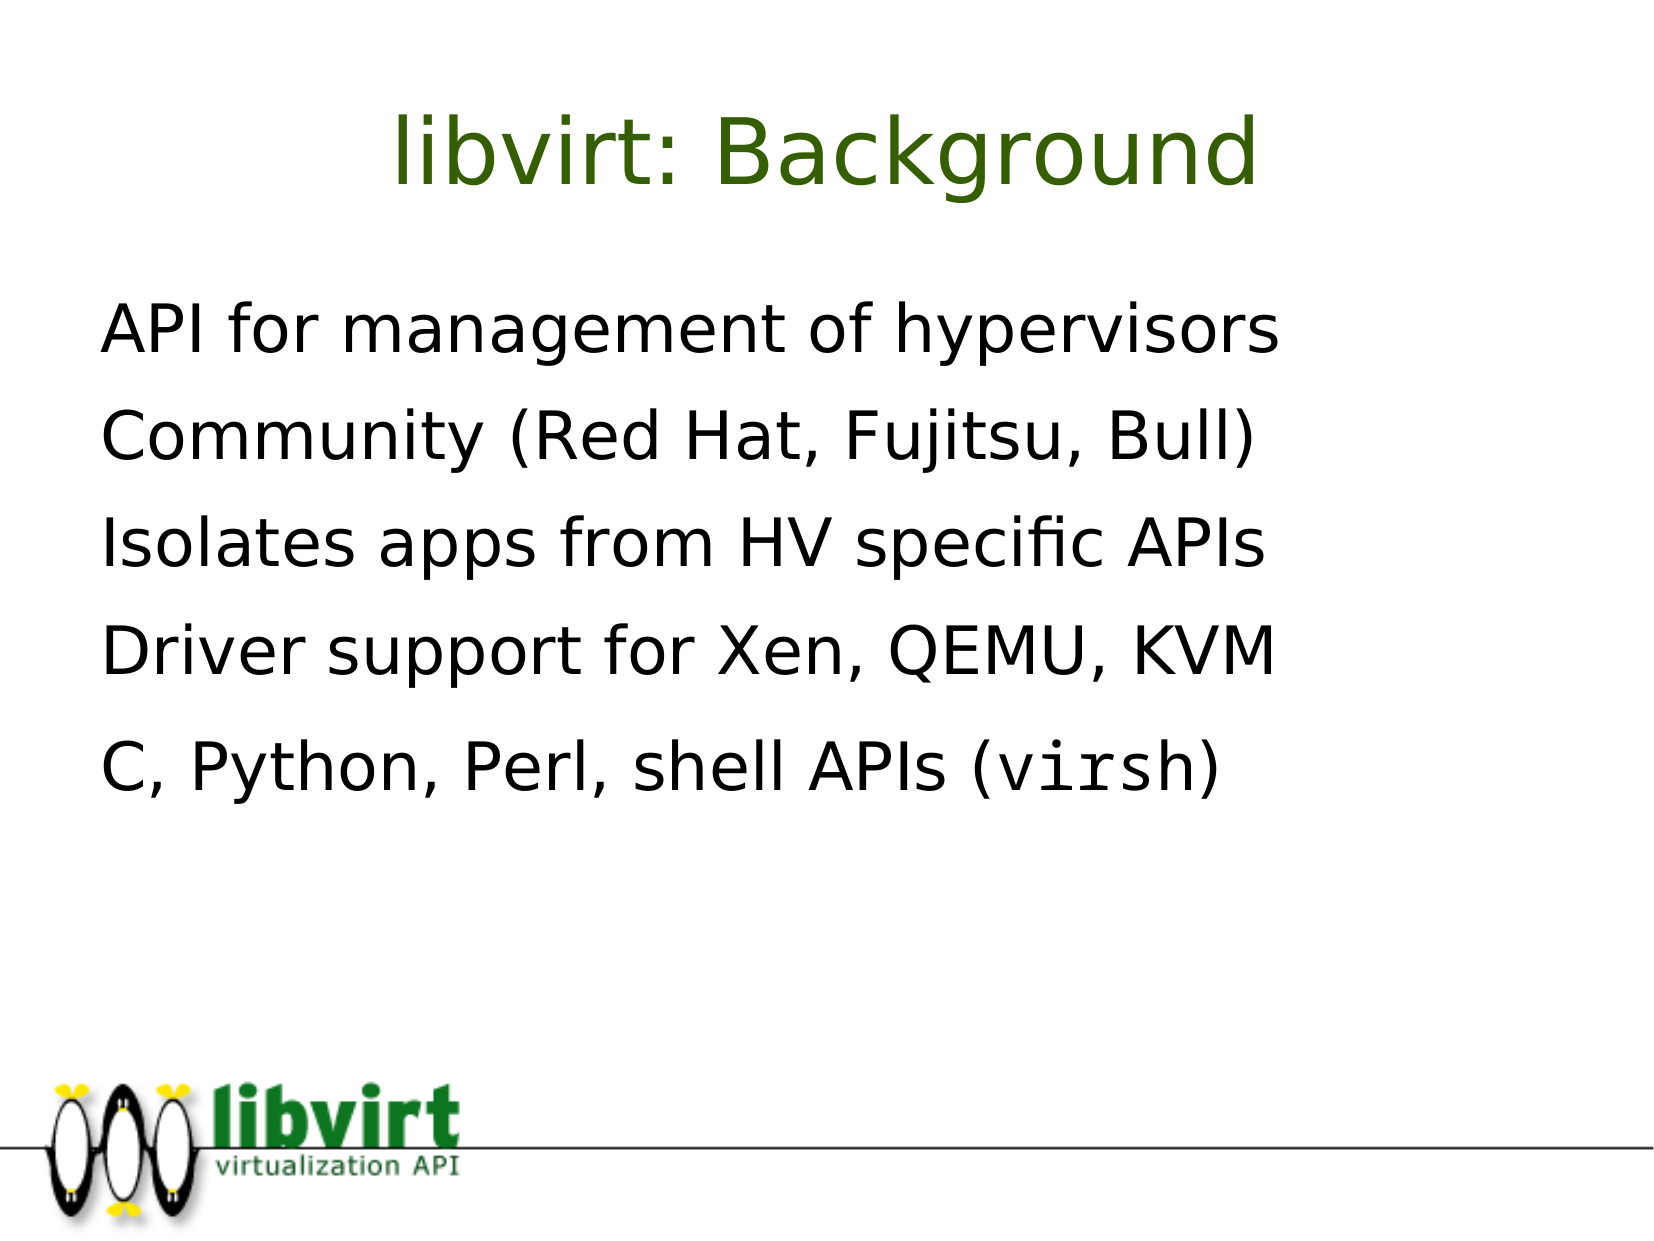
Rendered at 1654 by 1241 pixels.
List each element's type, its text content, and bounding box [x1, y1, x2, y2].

picture [0, 1076, 1654, 1241]
title libvirt: Background [82, 49, 1571, 257]
list API for management of hypervisors Community (Red Hat, Fujitsu, Bull) Isolates apps from HV specific APIs Driver support for Xen, QEMU, KVM C, Python, Perl, shell APIs (virsh) [82, 290, 1571, 1109]
